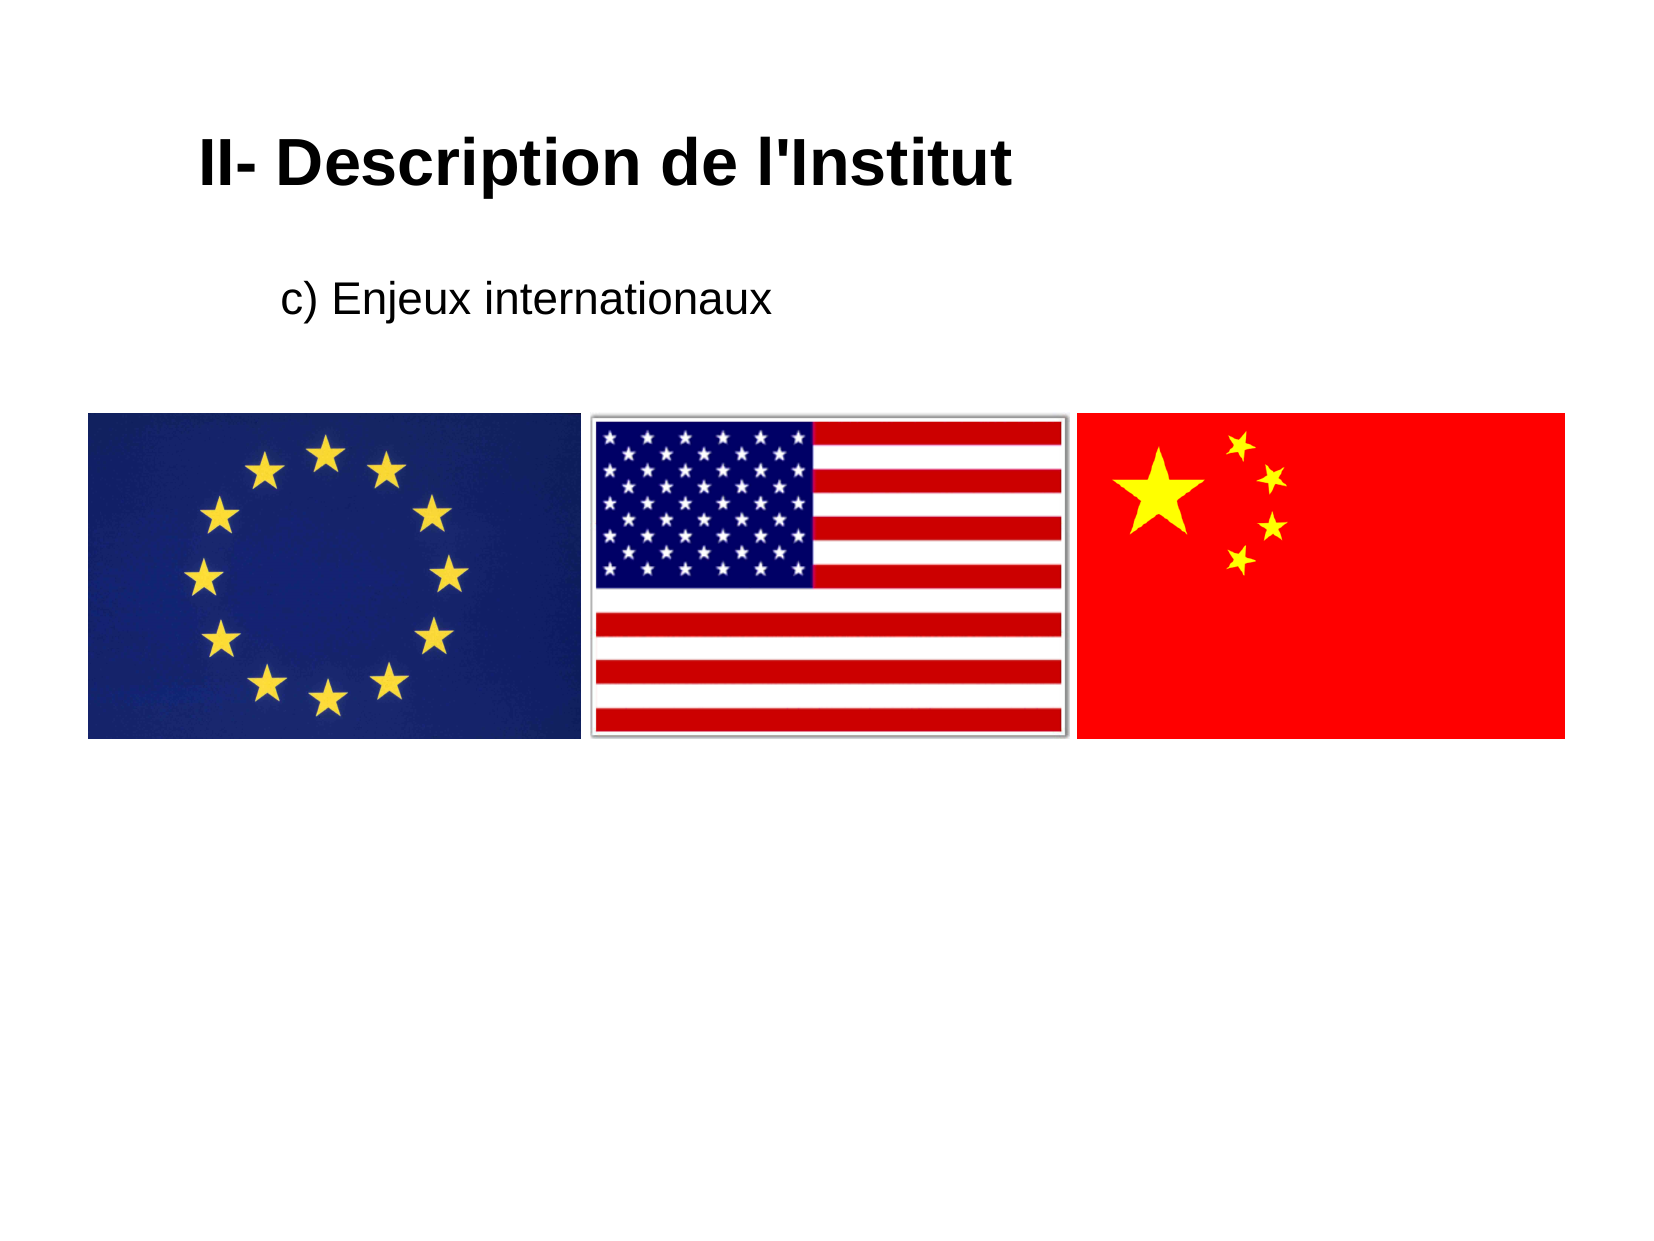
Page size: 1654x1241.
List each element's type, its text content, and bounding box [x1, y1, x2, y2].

picture [590, 412, 1070, 739]
text_box II- Description de l'Institut [183, 117, 1029, 207]
picture [88, 413, 581, 739]
text_box c) Enjeux internationaux [265, 265, 827, 332]
picture [1077, 413, 1565, 739]
